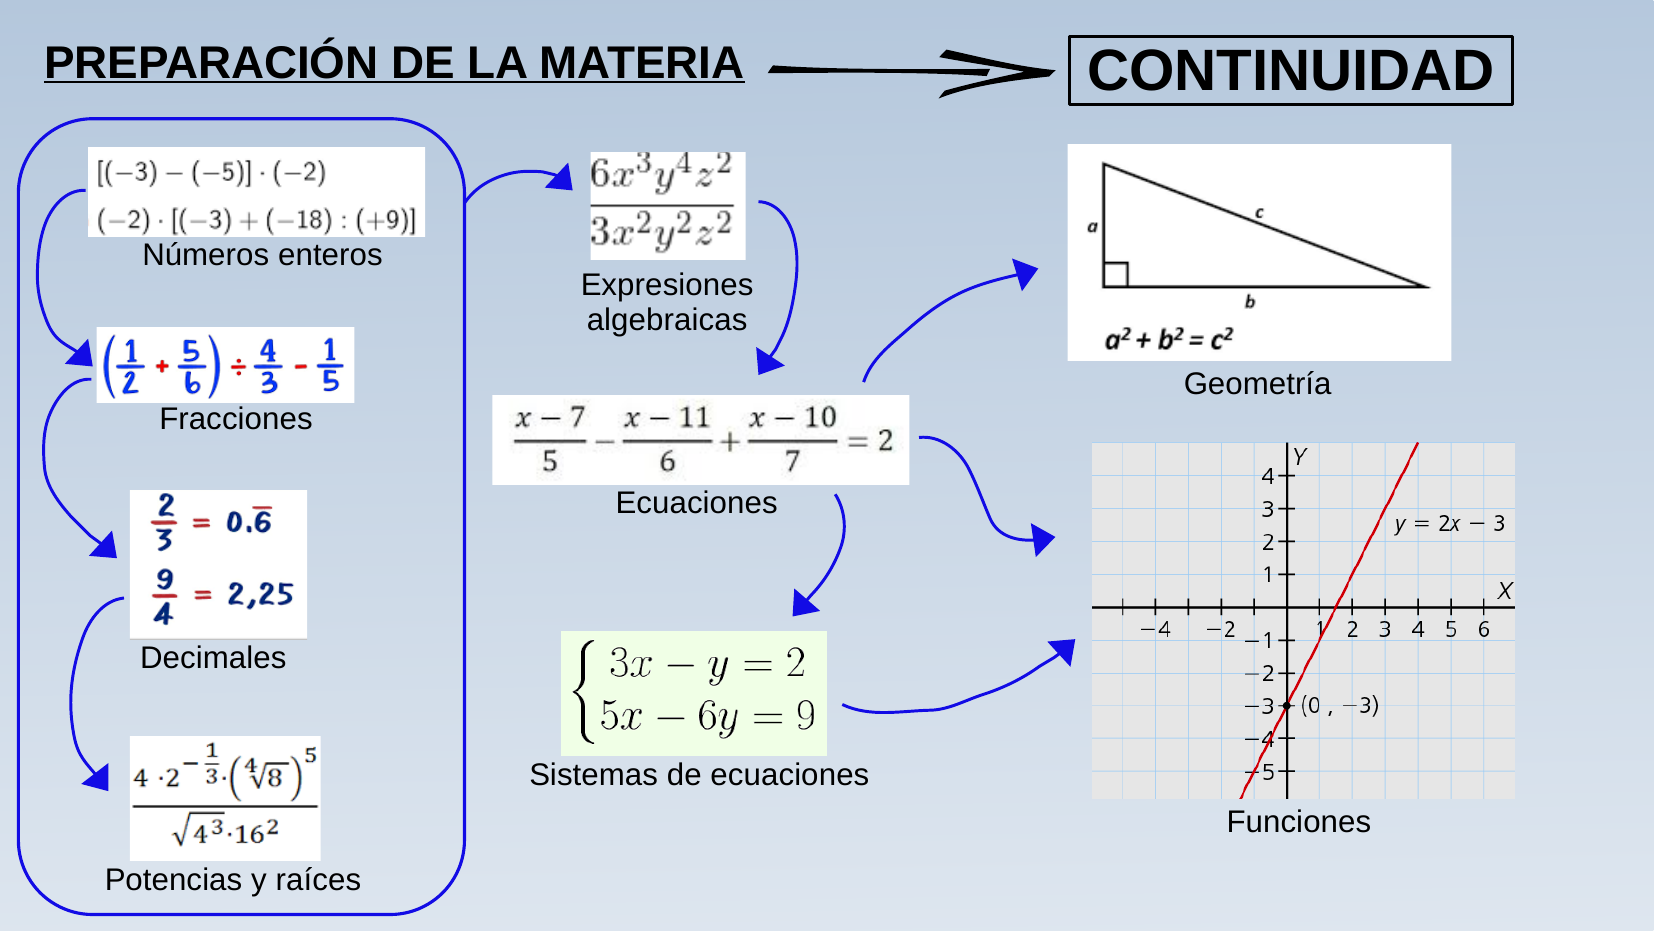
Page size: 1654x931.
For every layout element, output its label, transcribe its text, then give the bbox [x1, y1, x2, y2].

text_box Ecuaciones [578, 485, 815, 534]
text_box Funciones [1181, 799, 1418, 852]
picture [590, 152, 746, 260]
picture [1067, 144, 1452, 361]
picture [88, 147, 426, 237]
text_box [767, 65, 991, 77]
text_box PREPARACIÓN DE LA MATERIA [29, 29, 798, 96]
picture [1092, 442, 1515, 799]
picture [129, 490, 308, 632]
text_box [938, 49, 1056, 99]
picture [561, 631, 827, 756]
text_box CONTINUIDAD [1069, 36, 1513, 105]
picture [96, 327, 355, 403]
text_box Sistemas de ecuaciones [507, 750, 892, 800]
picture [129, 736, 321, 861]
text_box Decimales [95, 632, 332, 688]
picture [492, 395, 910, 485]
text_box Fracciones [118, 403, 355, 449]
text_box Potencias y raíces [64, 854, 402, 905]
text_box Geometría [1139, 361, 1376, 414]
text_box Números enteros [94, 230, 432, 280]
text_box Expresiones algebraicas [549, 259, 786, 345]
